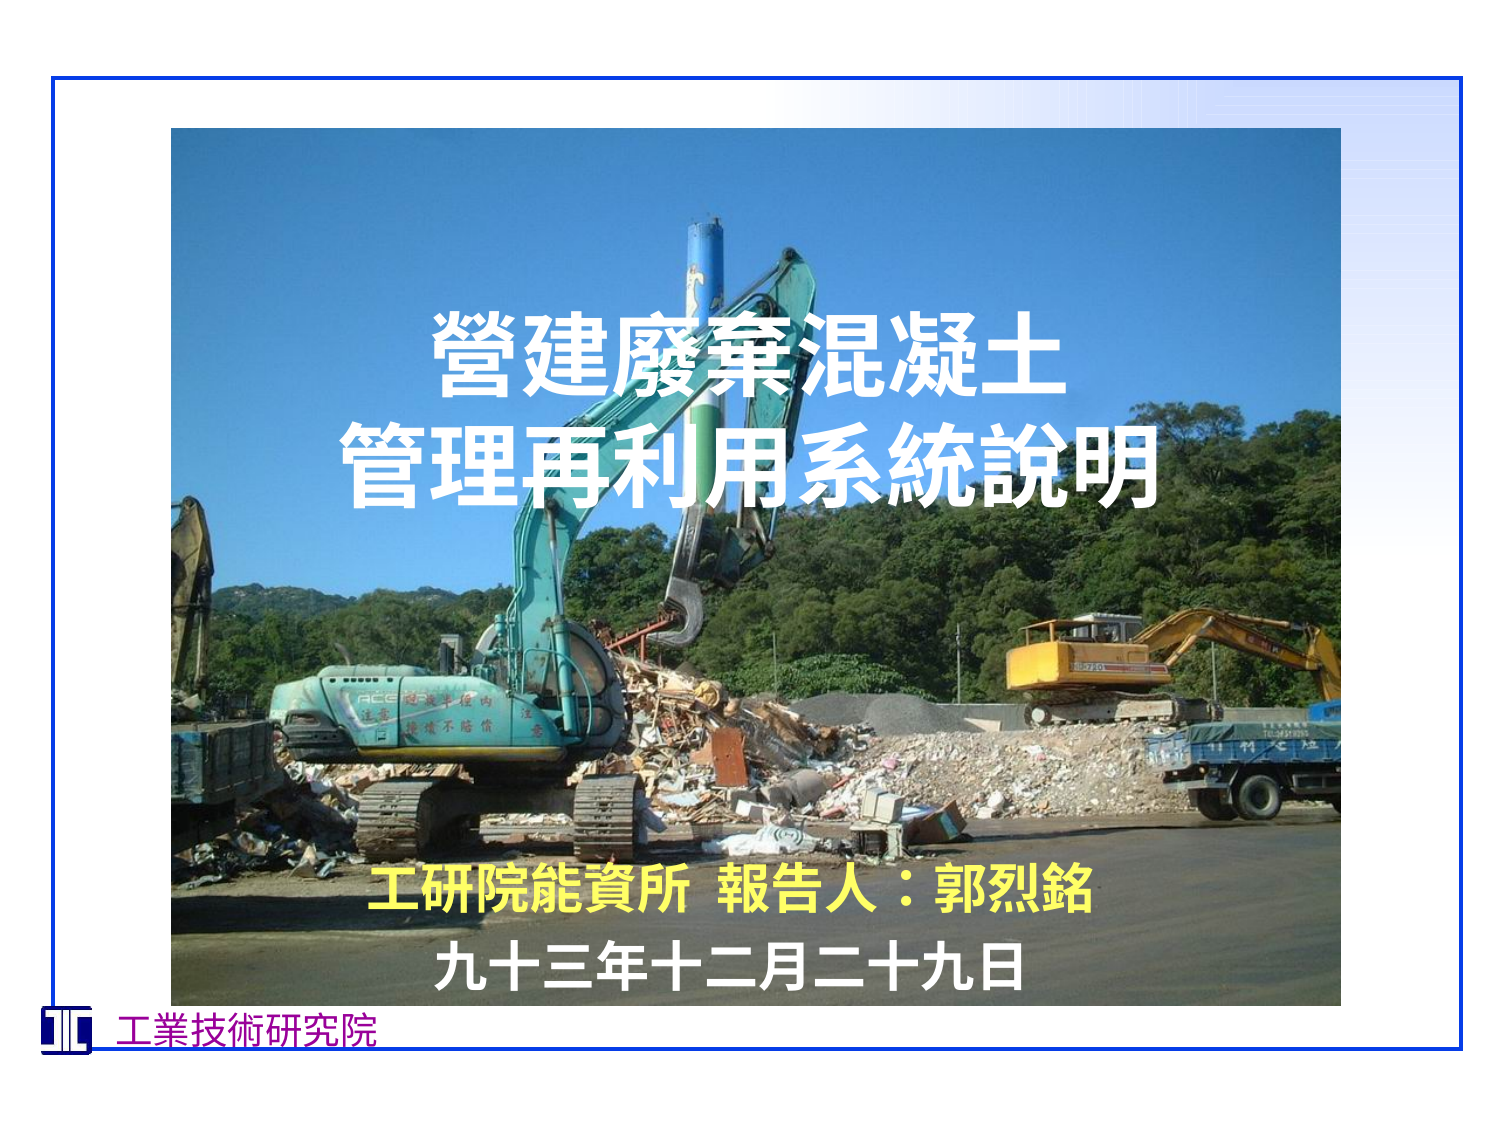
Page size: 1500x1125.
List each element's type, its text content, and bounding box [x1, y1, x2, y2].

subtitle 工研院能資所 報告人：郭烈銘 九十三年十二月二十九日 [206, 692, 1257, 980]
picture [171, 533, 1341, 1006]
title 營建廢棄混凝土 管理再利用系統說明 [112, 290, 1388, 533]
picture [171, 128, 1341, 290]
